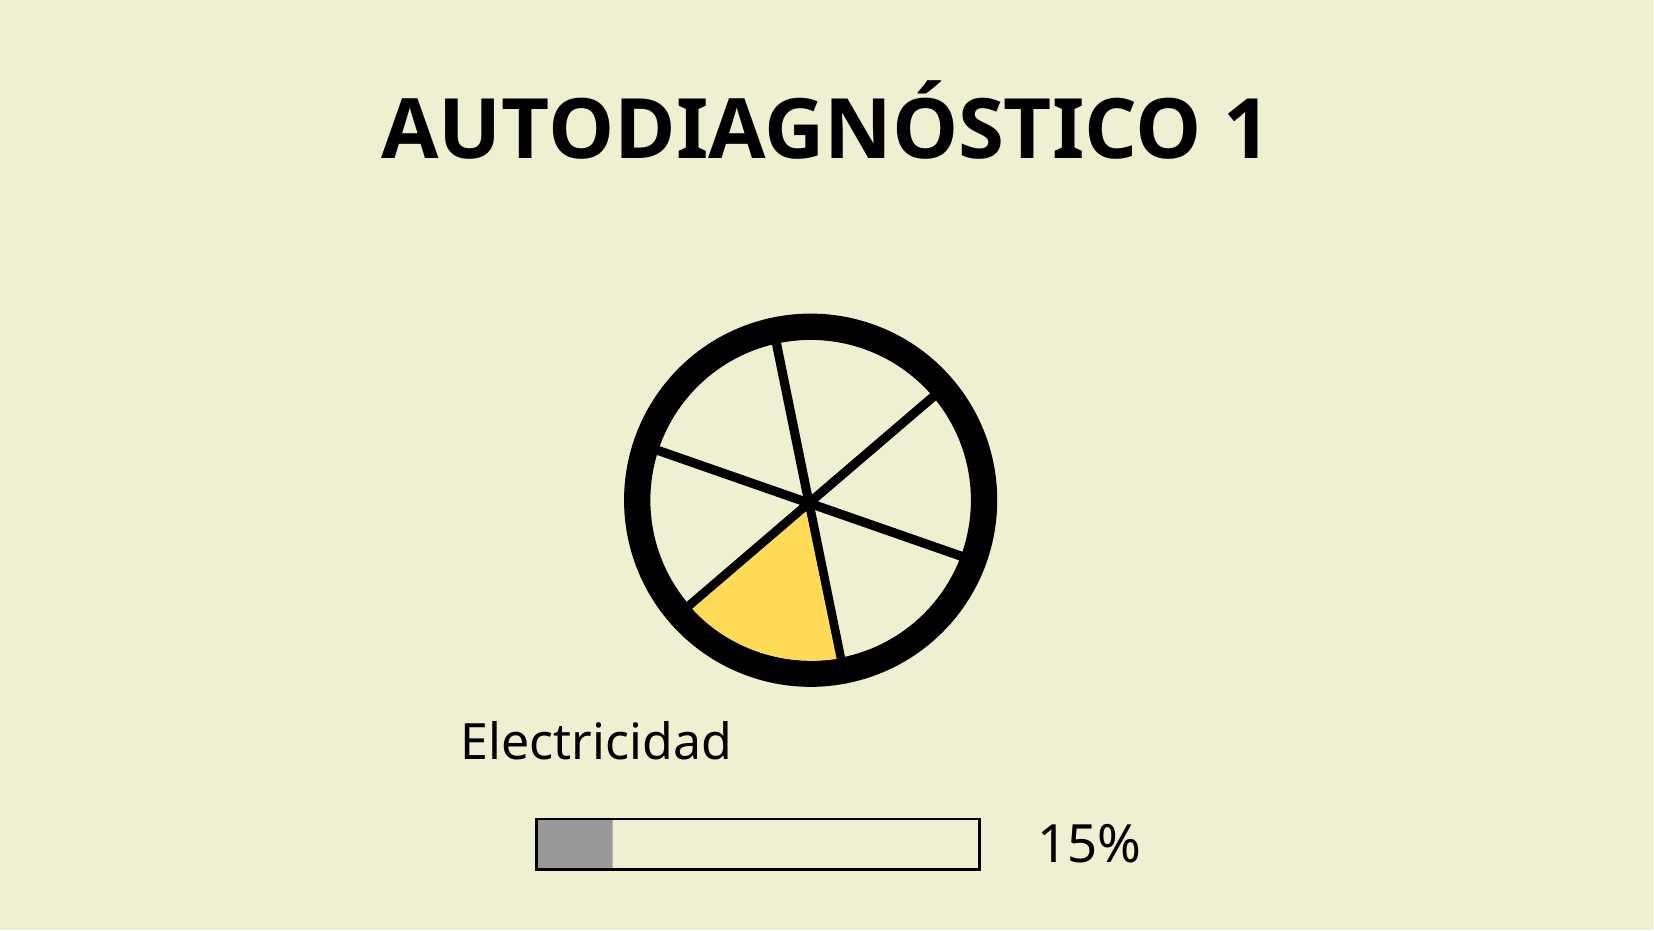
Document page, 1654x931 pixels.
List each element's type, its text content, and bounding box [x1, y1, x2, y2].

title Autodiagnóstico 1 [82, 48, 1571, 205]
picture [451, 299, 1240, 885]
